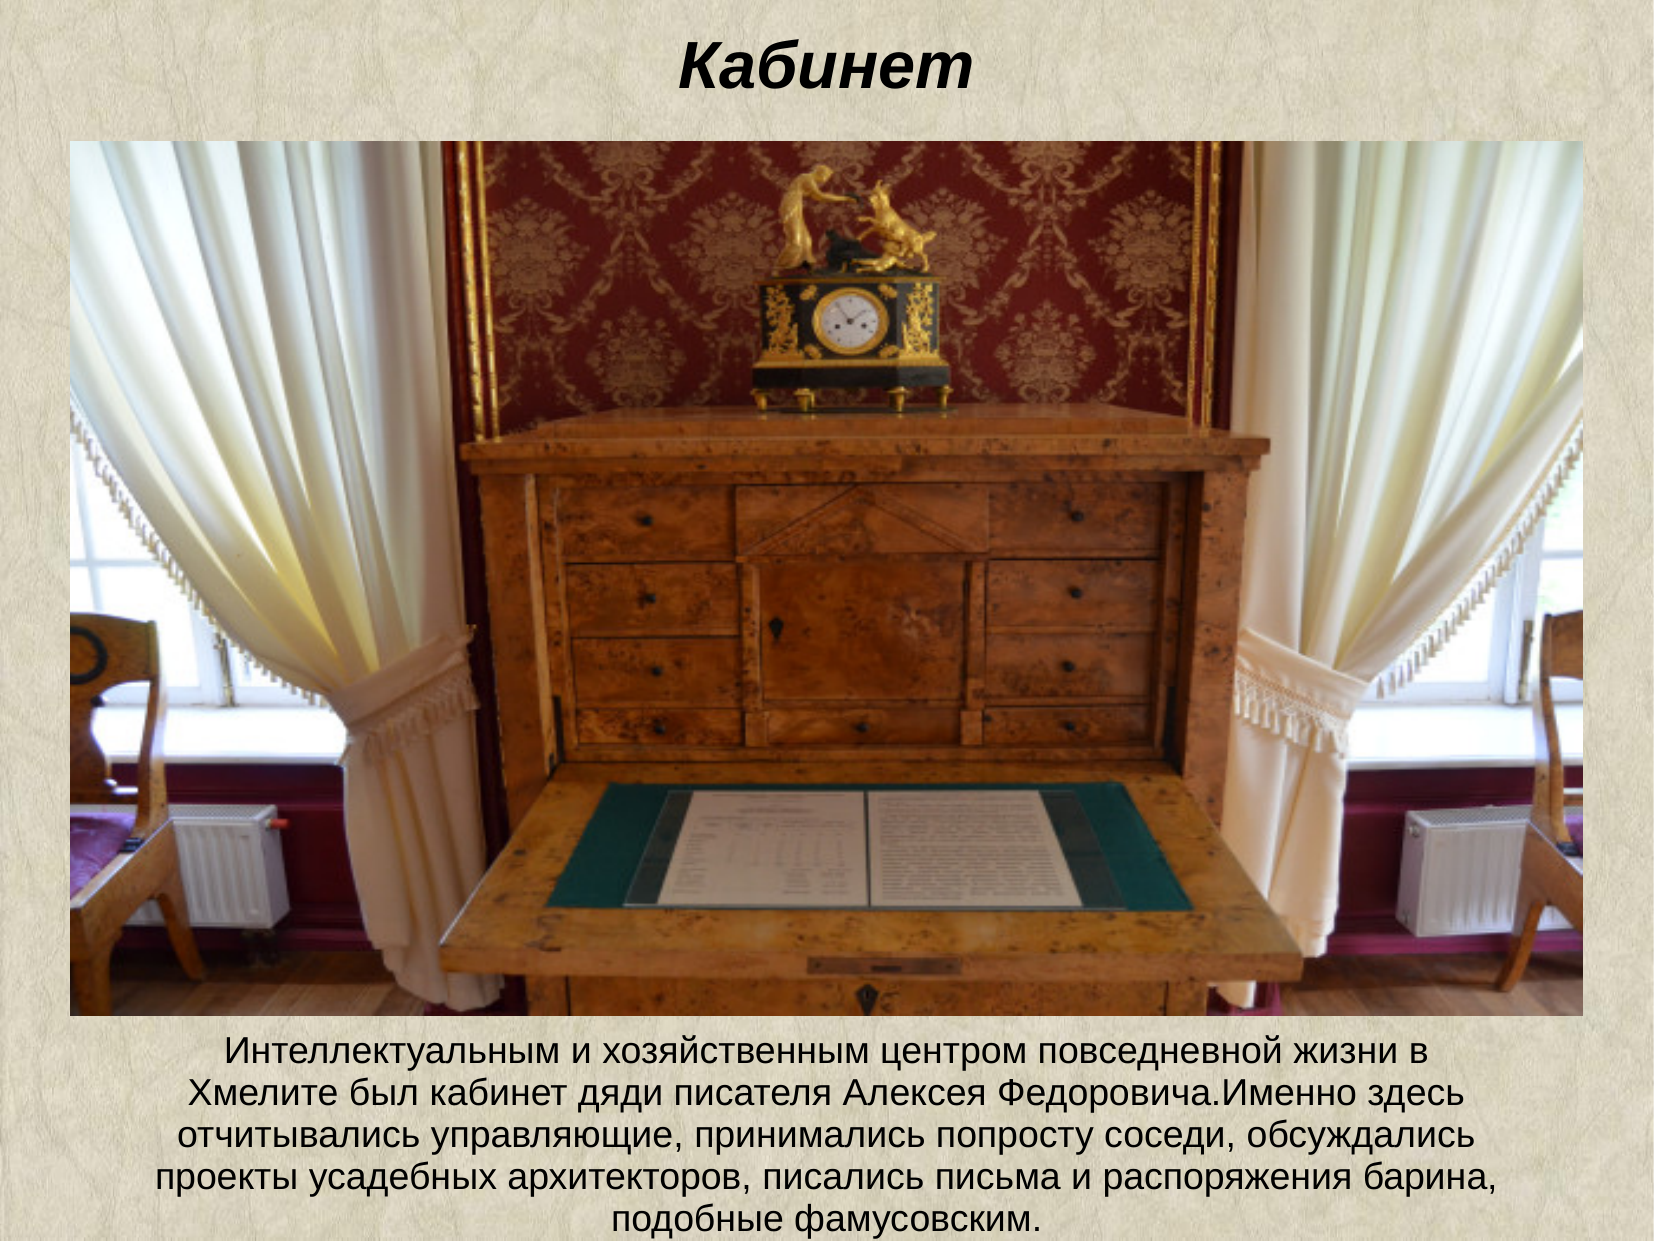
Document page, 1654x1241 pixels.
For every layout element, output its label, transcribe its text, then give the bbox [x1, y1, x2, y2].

title Кабинет [82, 11, 1571, 119]
picture [0, 0, 1654, 1241]
list Интеллектуальным и хозяйственным центром повседневной жизни в Хмелите был кабинет дяди писателя Алексея Федоровича.Именно здесь отчитывались управляющие, принимались попросту соседи, обсуждались проекты усадебных архитекторов, писались письма и распоряжения барина, подобные фамусовским. [82, 1029, 1501, 1241]
